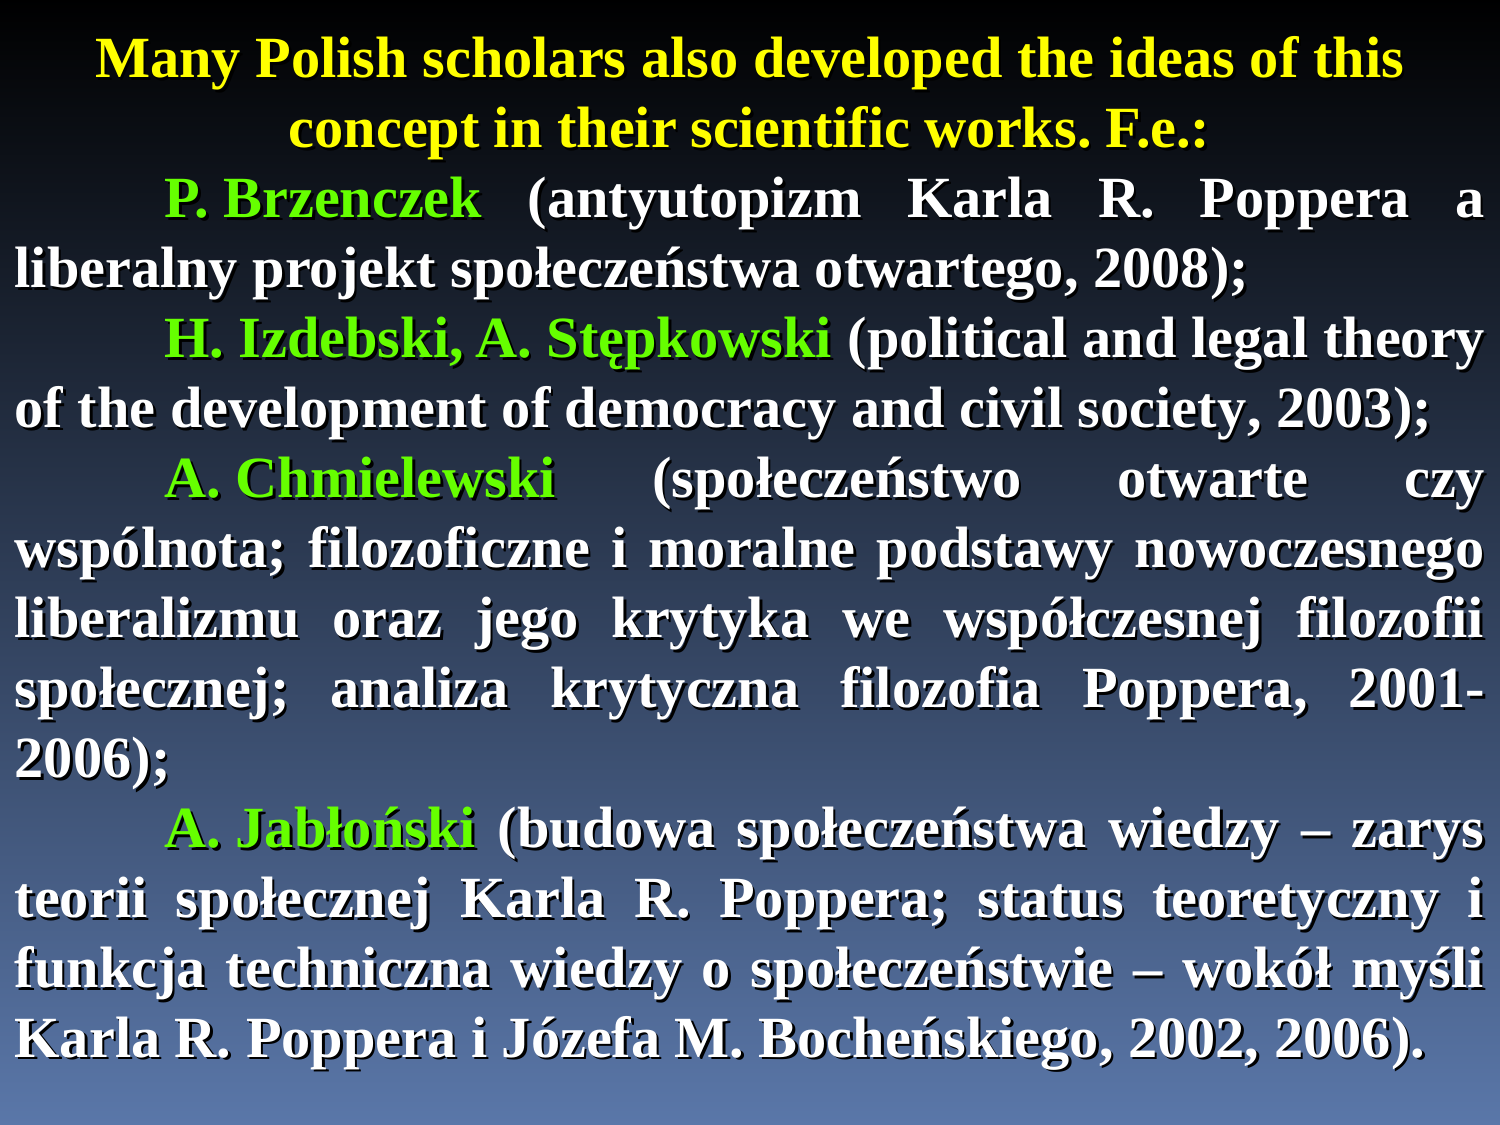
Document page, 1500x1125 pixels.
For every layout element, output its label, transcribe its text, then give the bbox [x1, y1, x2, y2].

text_box Many Polish scholars also developed the ideas of this concept in their scientific works. F.e.: P. Brzenczek (antyutopizm Karla R. Poppera a liberalny projekt społeczeństwa otwartego, 2008); H. Izdebski, A. Stępkowski (political and legal theory of the development of democracy and civil society, 2003); A. Chmielewski (społeczeństwo otwarte czy wspólnota; filozoficzne i moralne podstawy nowoczesnego liberalizmu oraz jego krytyka we współczesnej filozofii społecznej; analiza krytyczna filozofia Poppera, 2001-2006); A. Jabłoński (budowa społeczeństwa wiedzy – zarys teorii społecznej Karla R. Poppera; status teoretyczny i funkcja techniczna wiedzy o społeczeństwie – wokół myśli Karla R. Poppera i Józefa M. Bocheńskiego, 2002, 2006). [0, 11, 1500, 1077]
